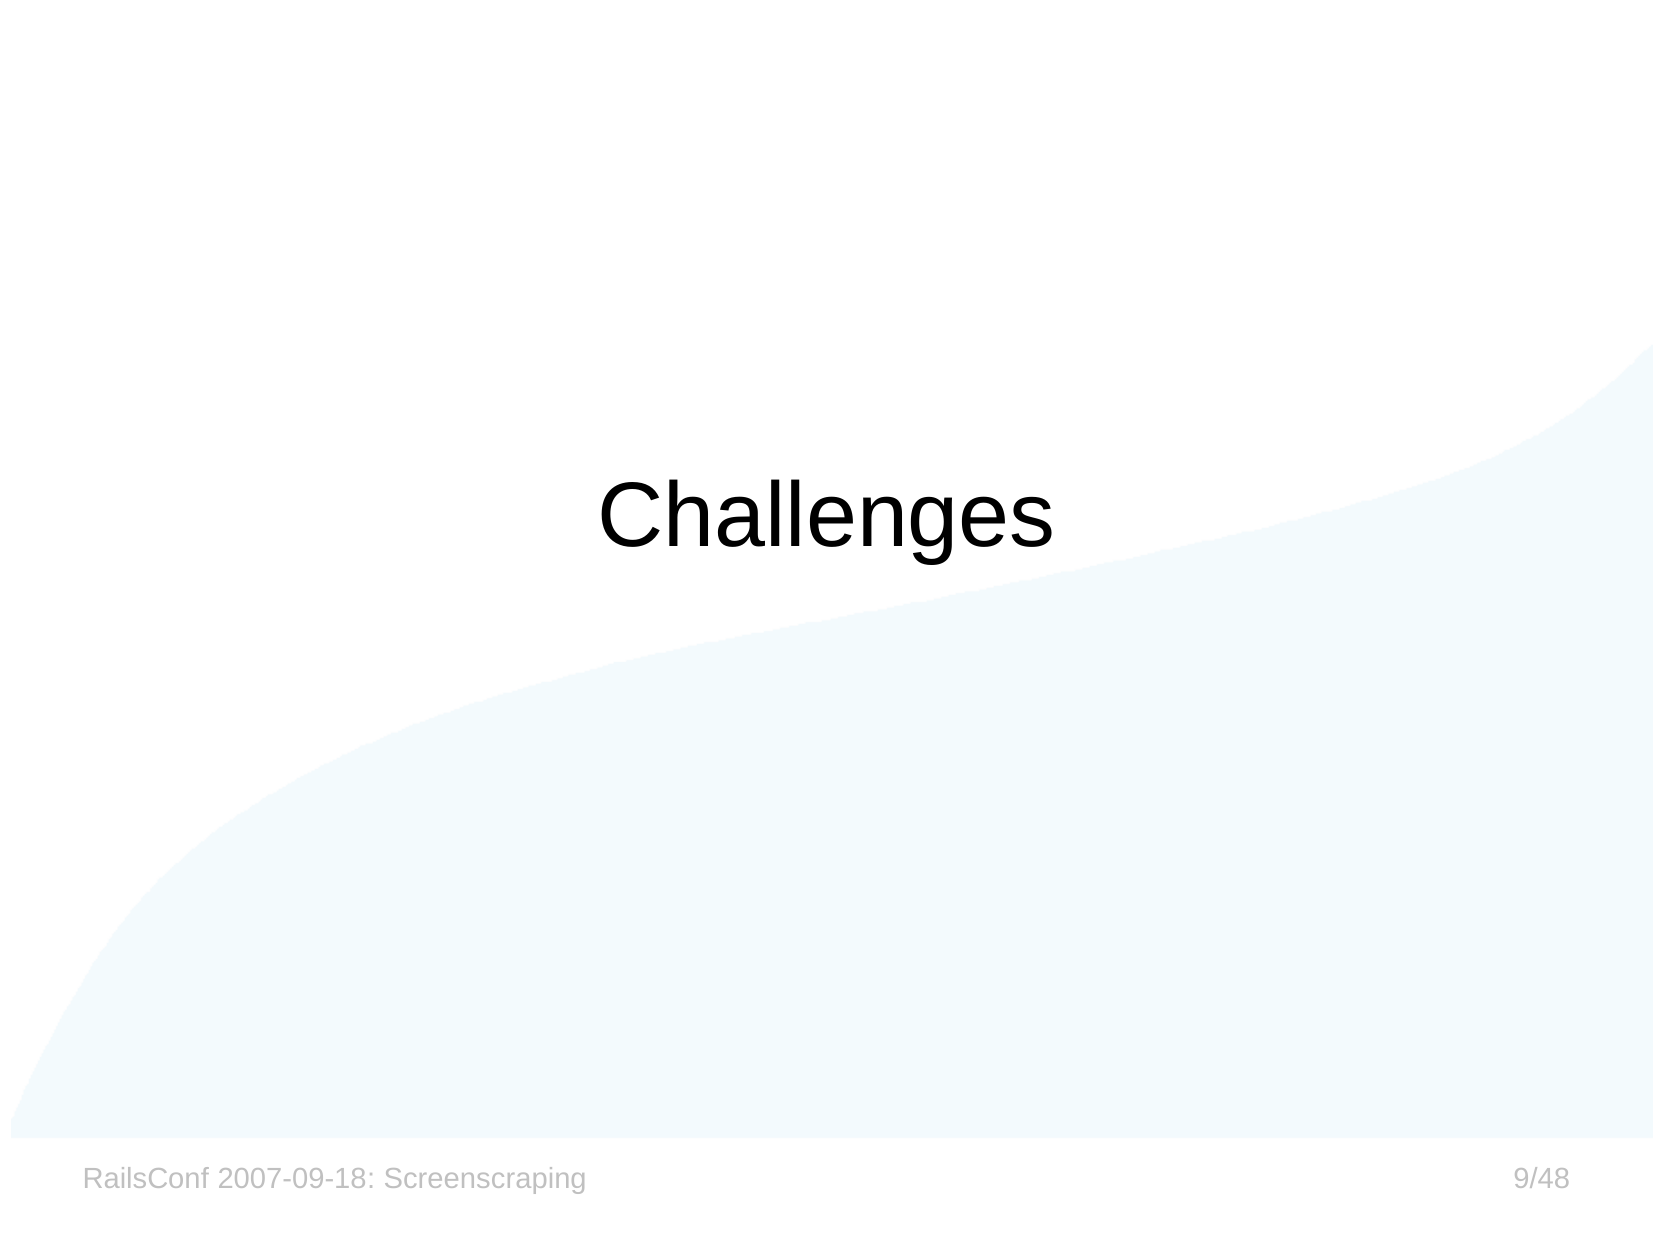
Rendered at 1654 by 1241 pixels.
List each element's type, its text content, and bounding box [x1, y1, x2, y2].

picture [11, 0, 1653, 1231]
title Challenges [123, 385, 1530, 652]
